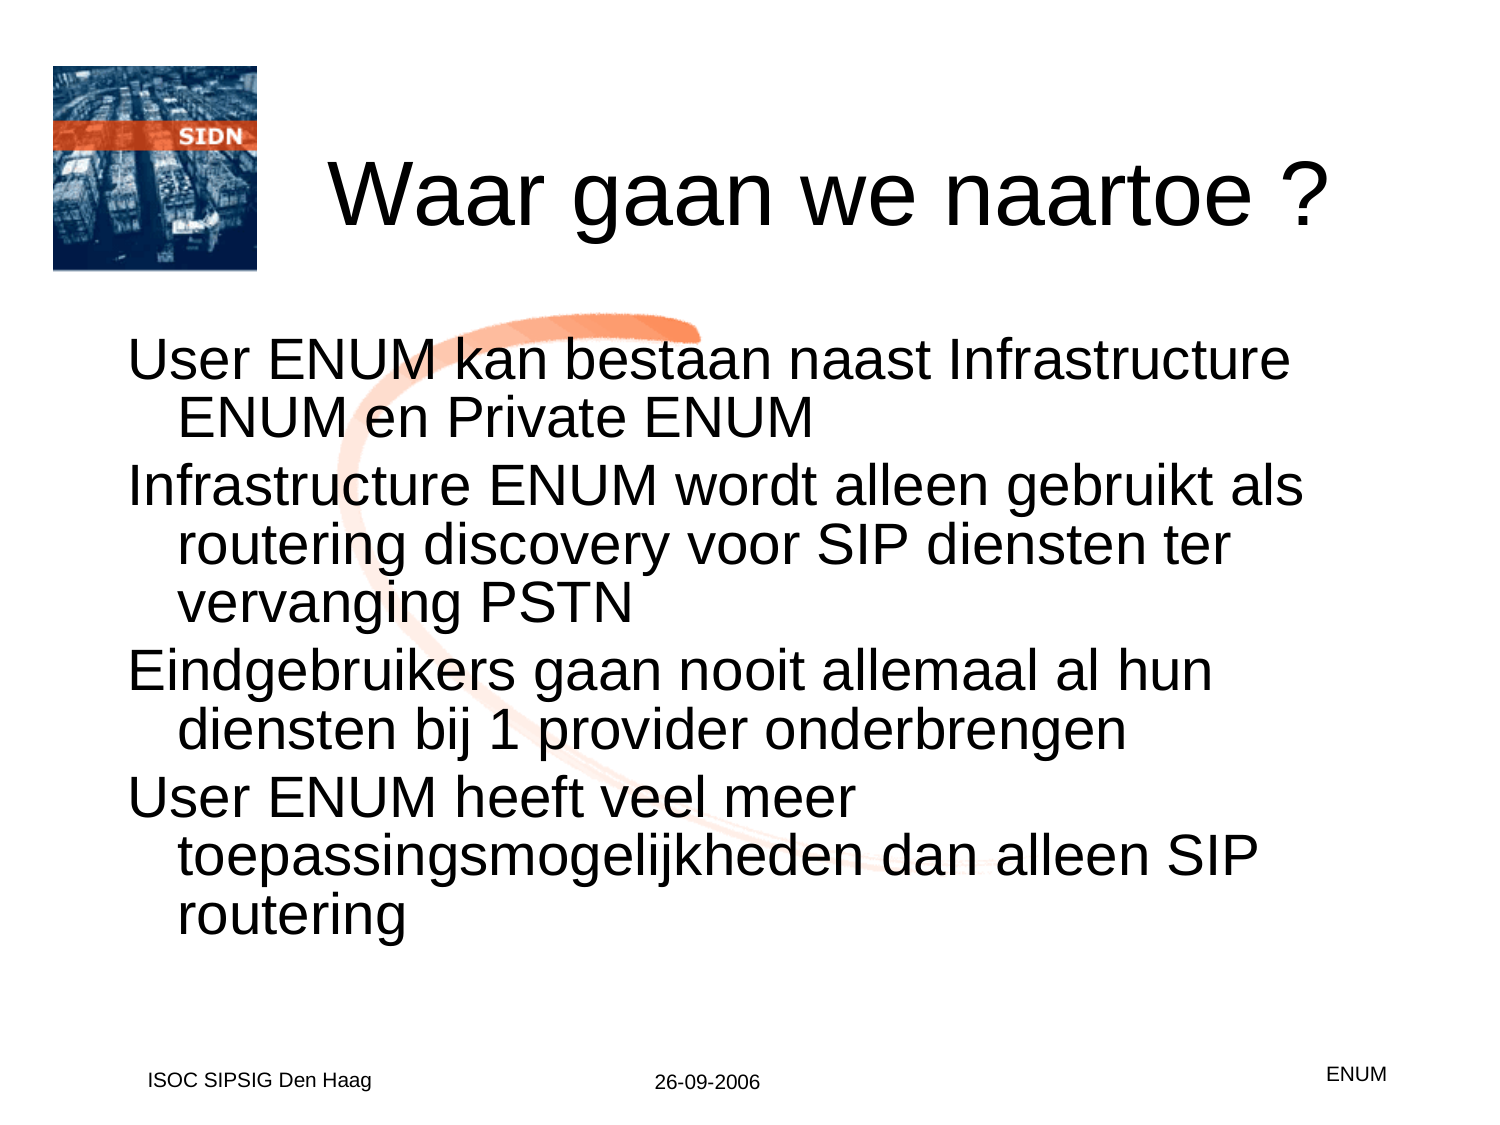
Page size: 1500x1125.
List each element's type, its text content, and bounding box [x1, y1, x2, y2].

picture [112, 1072, 1371, 1120]
title Waar gaan we naartoe ? [312, 99, 1382, 288]
picture [53, 0, 1371, 324]
list User ENUM kan bestaan naast Infrastructure ENUM en Private ENUM Infrastructure ENUM wordt alleen gebruikt als routering discovery voor SIP diensten ter vervanging PSTN Eindgebruikers gaan nooit allemaal al hun diensten bij 1 provider onderbrengen User ENUM heeft veel meer toepassingsmogelijkheden dan alleen SIP routering [112, 324, 1382, 1072]
picture [169, 1074, 179, 1086]
picture [1358, 1072, 1366, 1080]
